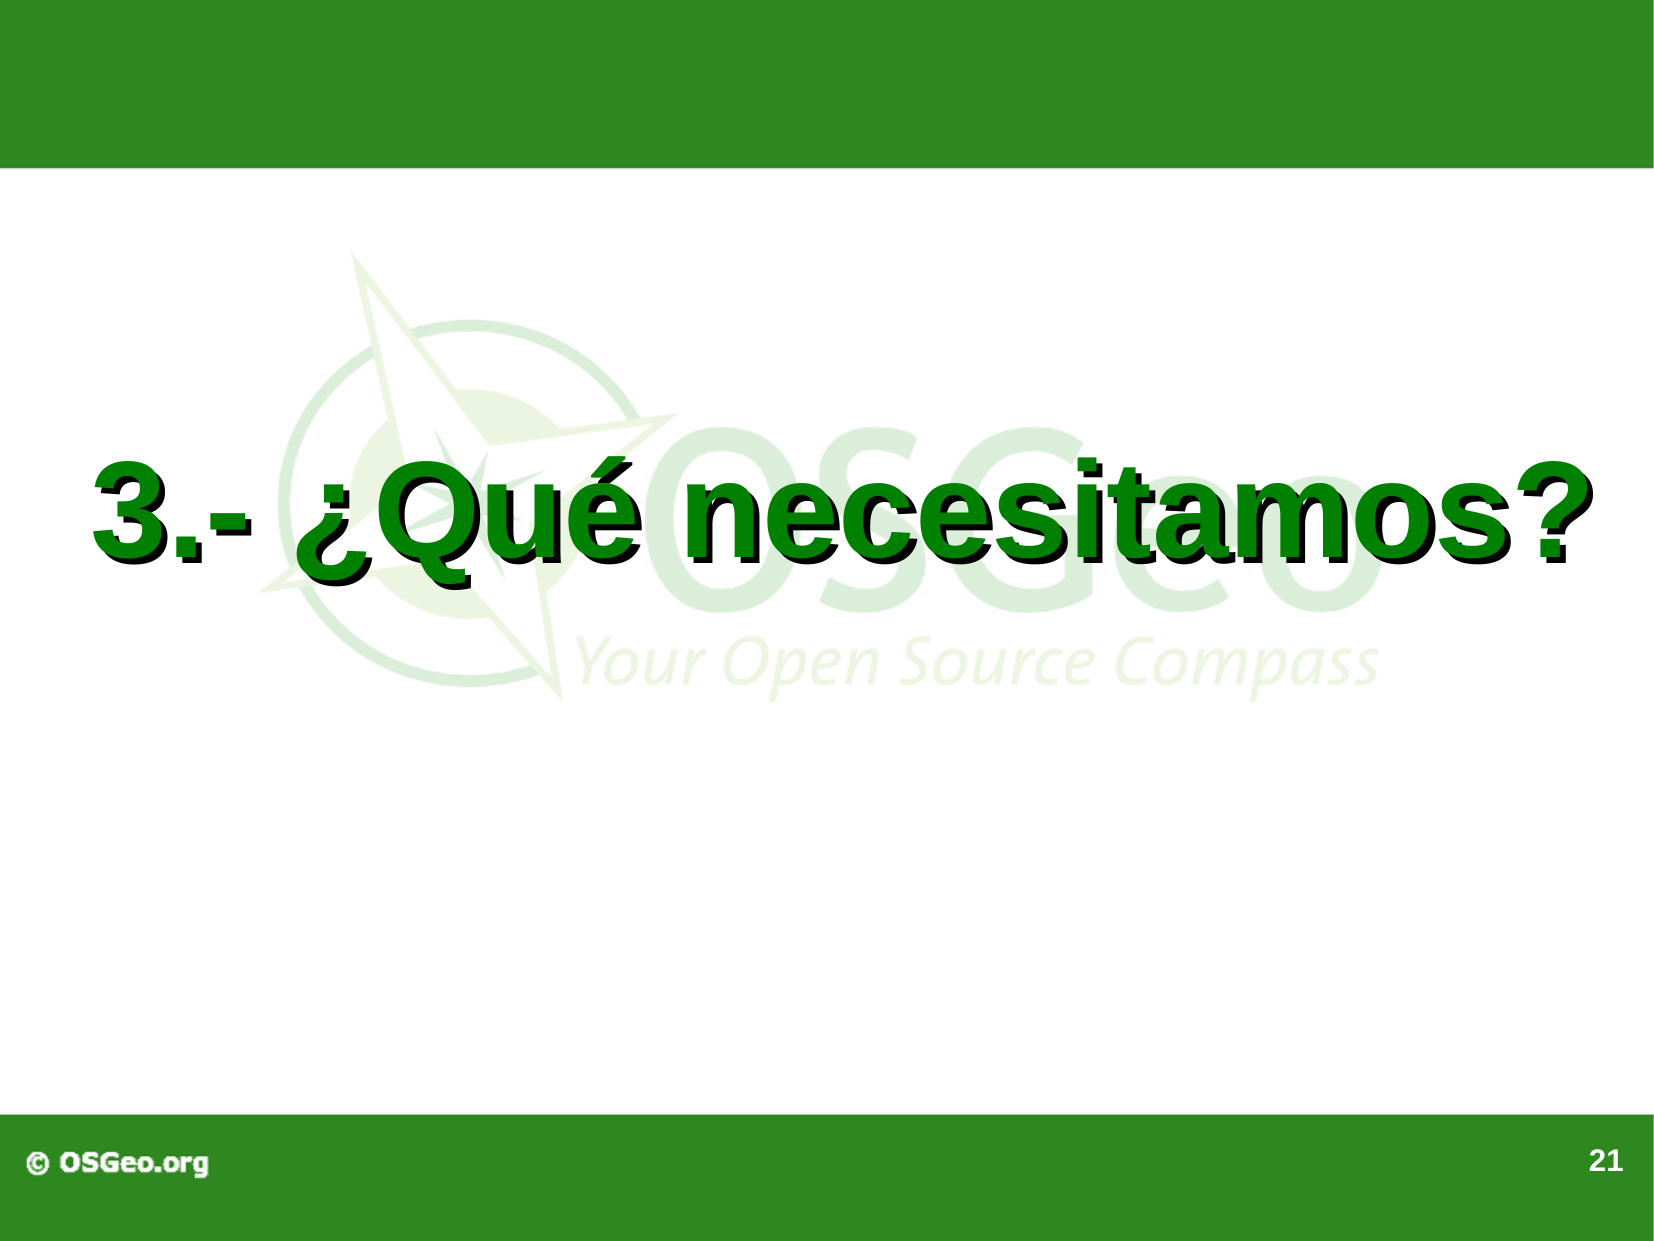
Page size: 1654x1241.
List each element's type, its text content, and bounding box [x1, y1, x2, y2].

picture [0, 0, 1654, 1241]
text_box 3.- ¿Qué necesitamos? [75, 425, 1612, 594]
